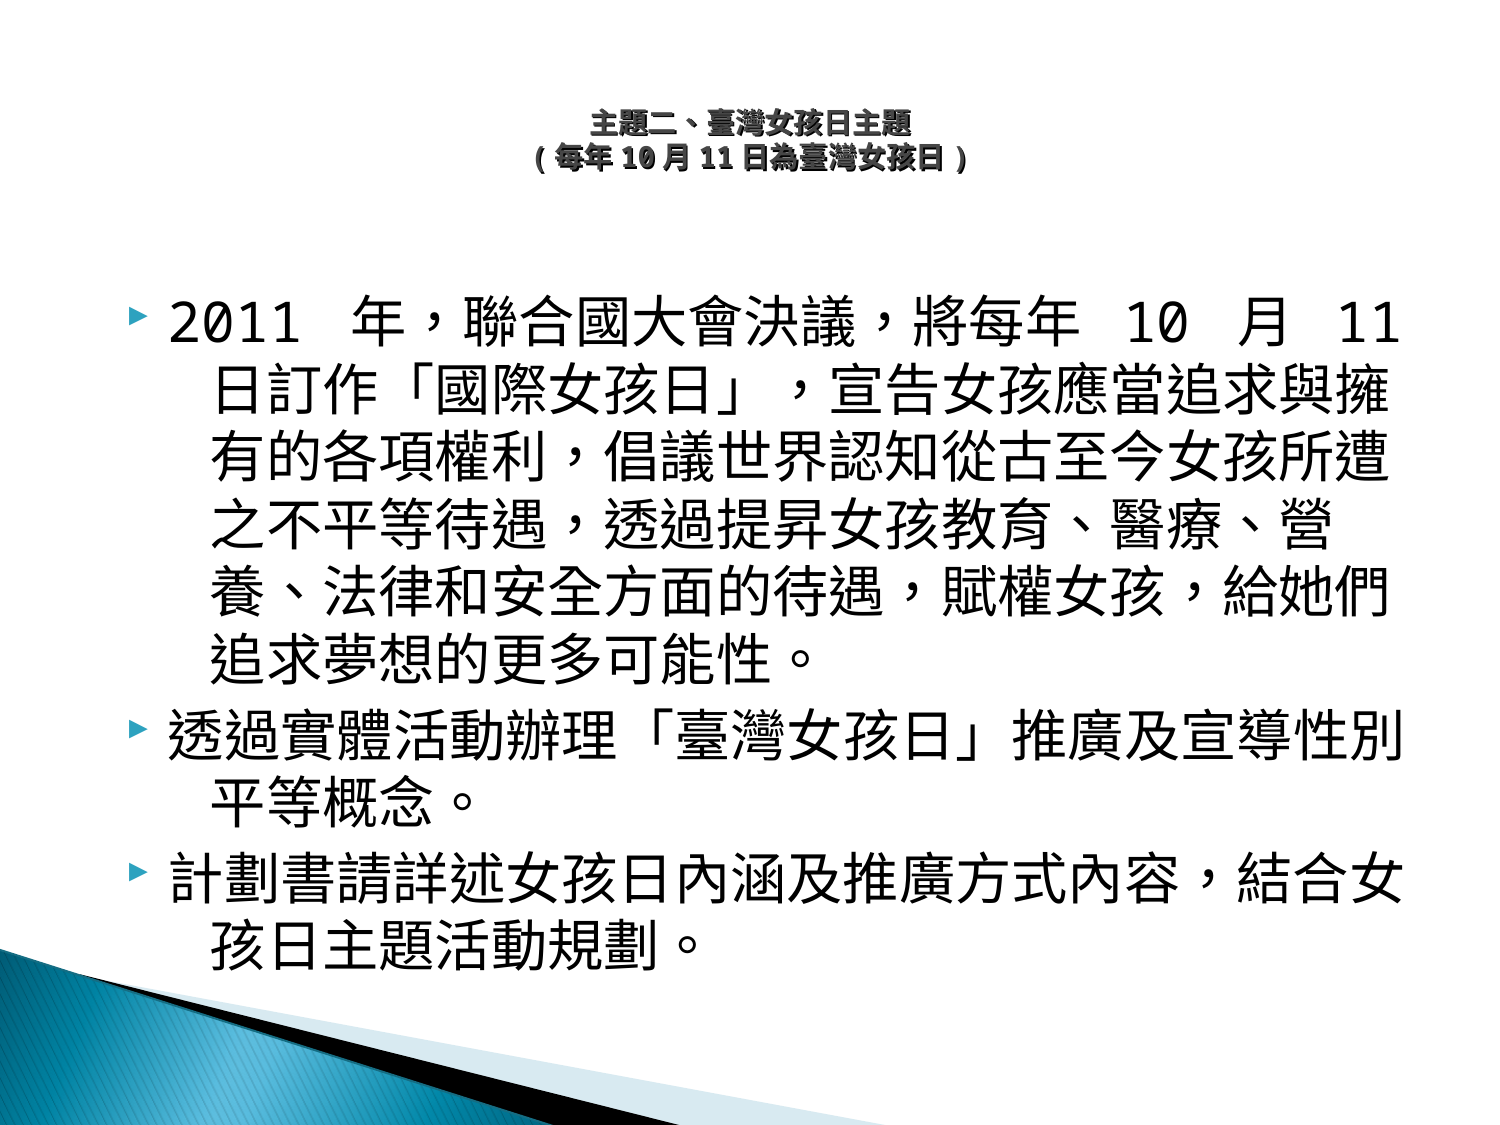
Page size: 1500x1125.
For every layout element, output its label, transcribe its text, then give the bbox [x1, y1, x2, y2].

title 主題二、臺灣女孩日主題 (每年10月11日為臺灣女孩日) [75, 45, 1426, 233]
list 2011 年，聯合國大會決議，將每年 10 月 11 日訂作「國際女孩日」，宣告女孩應當追求與擁有的各項權利，倡議世界認知從古至今女孩所遭之不平等待遇，透過提昇女孩教育、醫療、營養、法律和安全方面的待遇，賦權女孩，給她們追求夢想的更多可能性。 透過實體活動辦理「臺灣女孩日」推廣及宣導性別平等概念。 計劃書請詳述女孩日內涵及推廣方式內容，結合女孩日主題活動規劃。 [75, 278, 1426, 1022]
